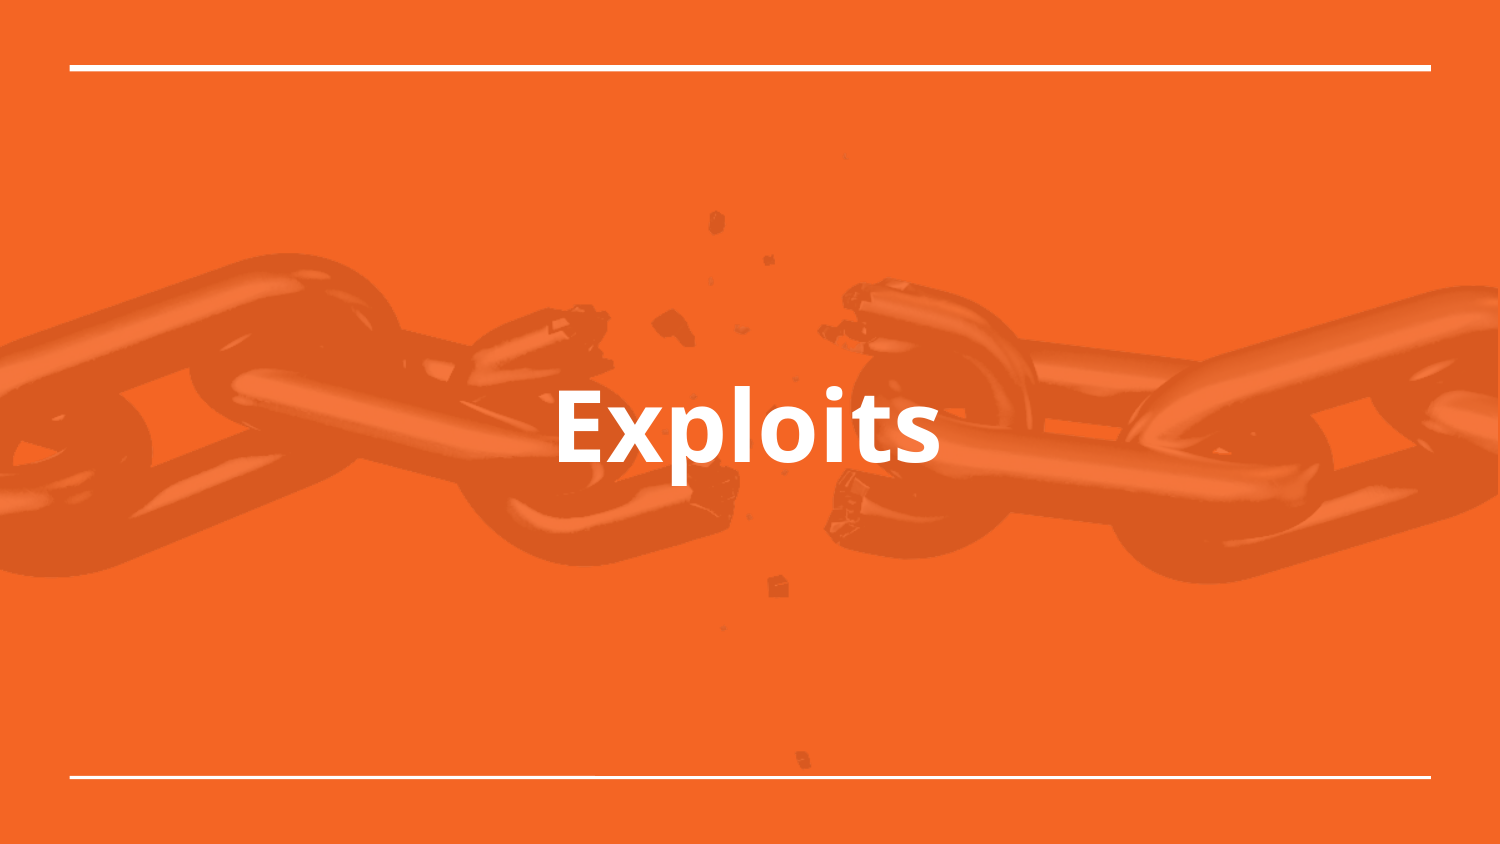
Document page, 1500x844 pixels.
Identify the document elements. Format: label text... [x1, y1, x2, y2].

title Exploits [66, 296, 1428, 550]
picture [0, 23, 1498, 844]
